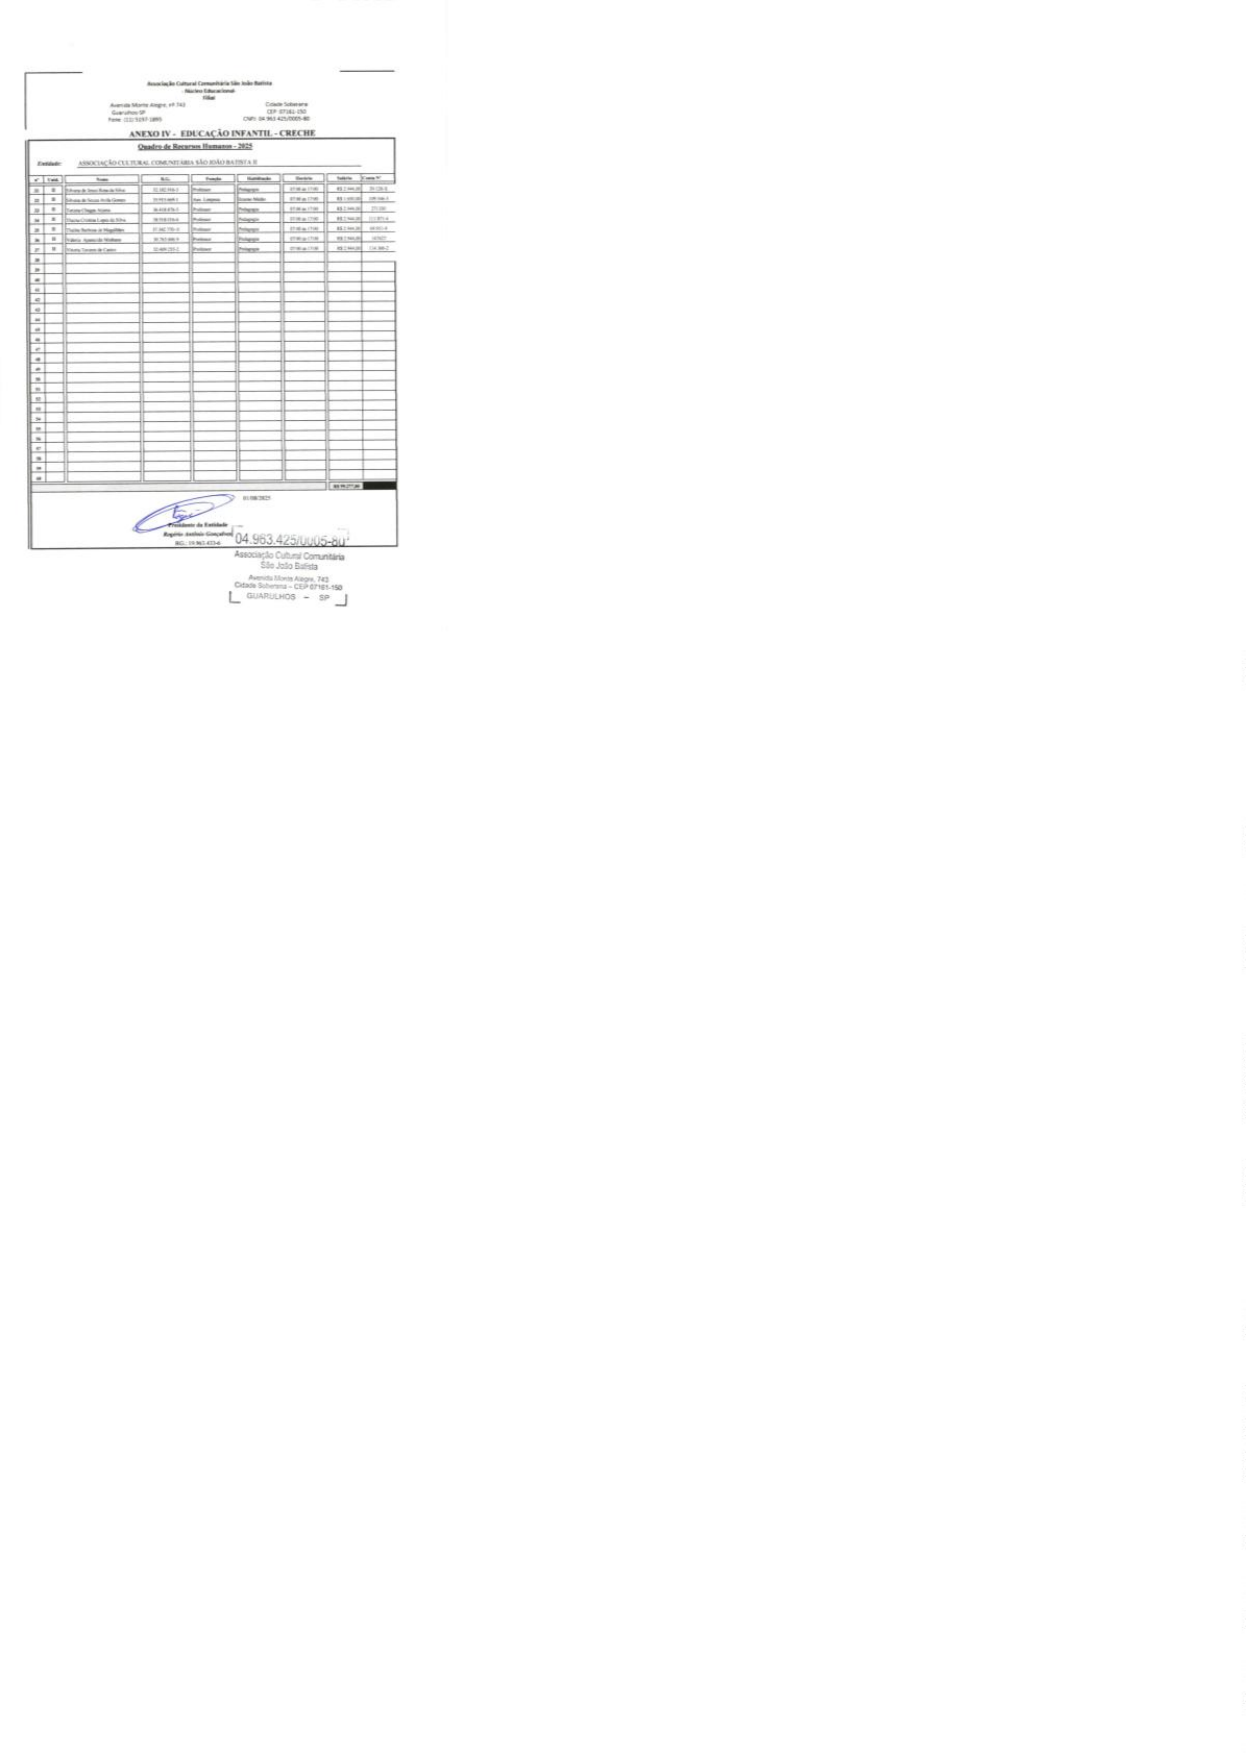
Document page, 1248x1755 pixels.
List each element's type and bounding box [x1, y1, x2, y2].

text_box [0, 0, 1246, 1755]
